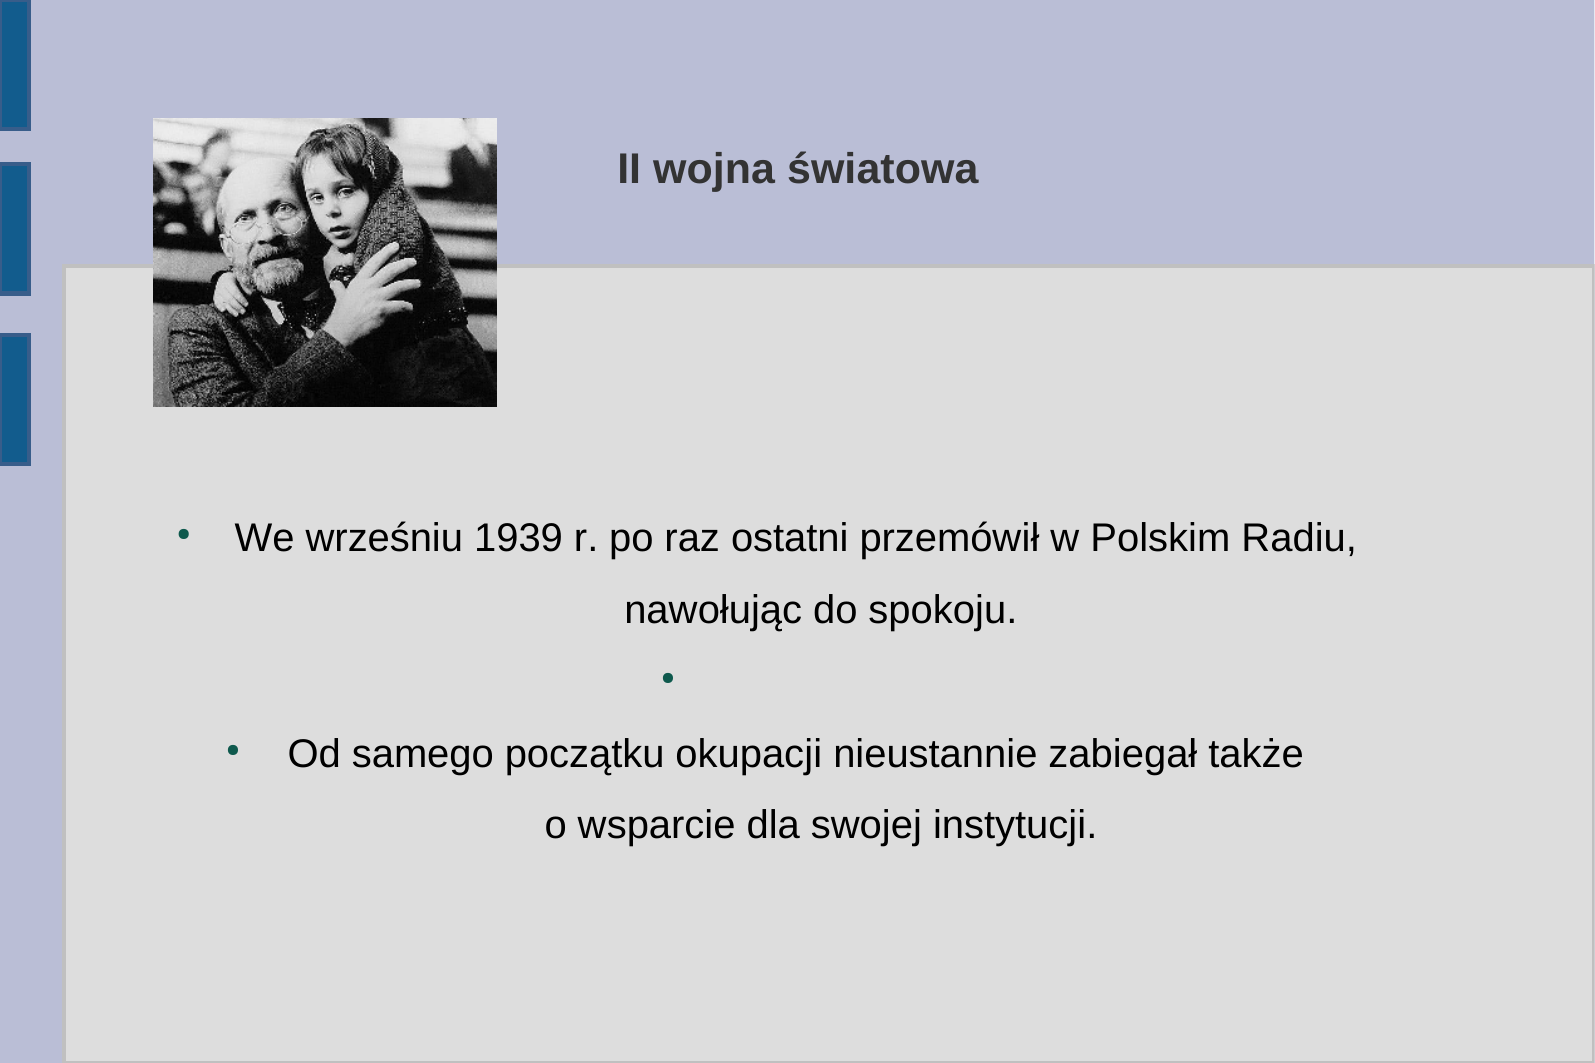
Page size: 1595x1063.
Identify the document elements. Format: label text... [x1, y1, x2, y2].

list We wrześniu 1939 r. po raz ostatni przemówił w Polskim Radiu, nawołując do spokoju. Od samego początku okupacji nieustannie zabiegał także o wsparcie dla swojej instytucji. [117, 295, 1394, 848]
title II wojna światowa [117, 78, 1479, 256]
picture [153, 118, 497, 407]
